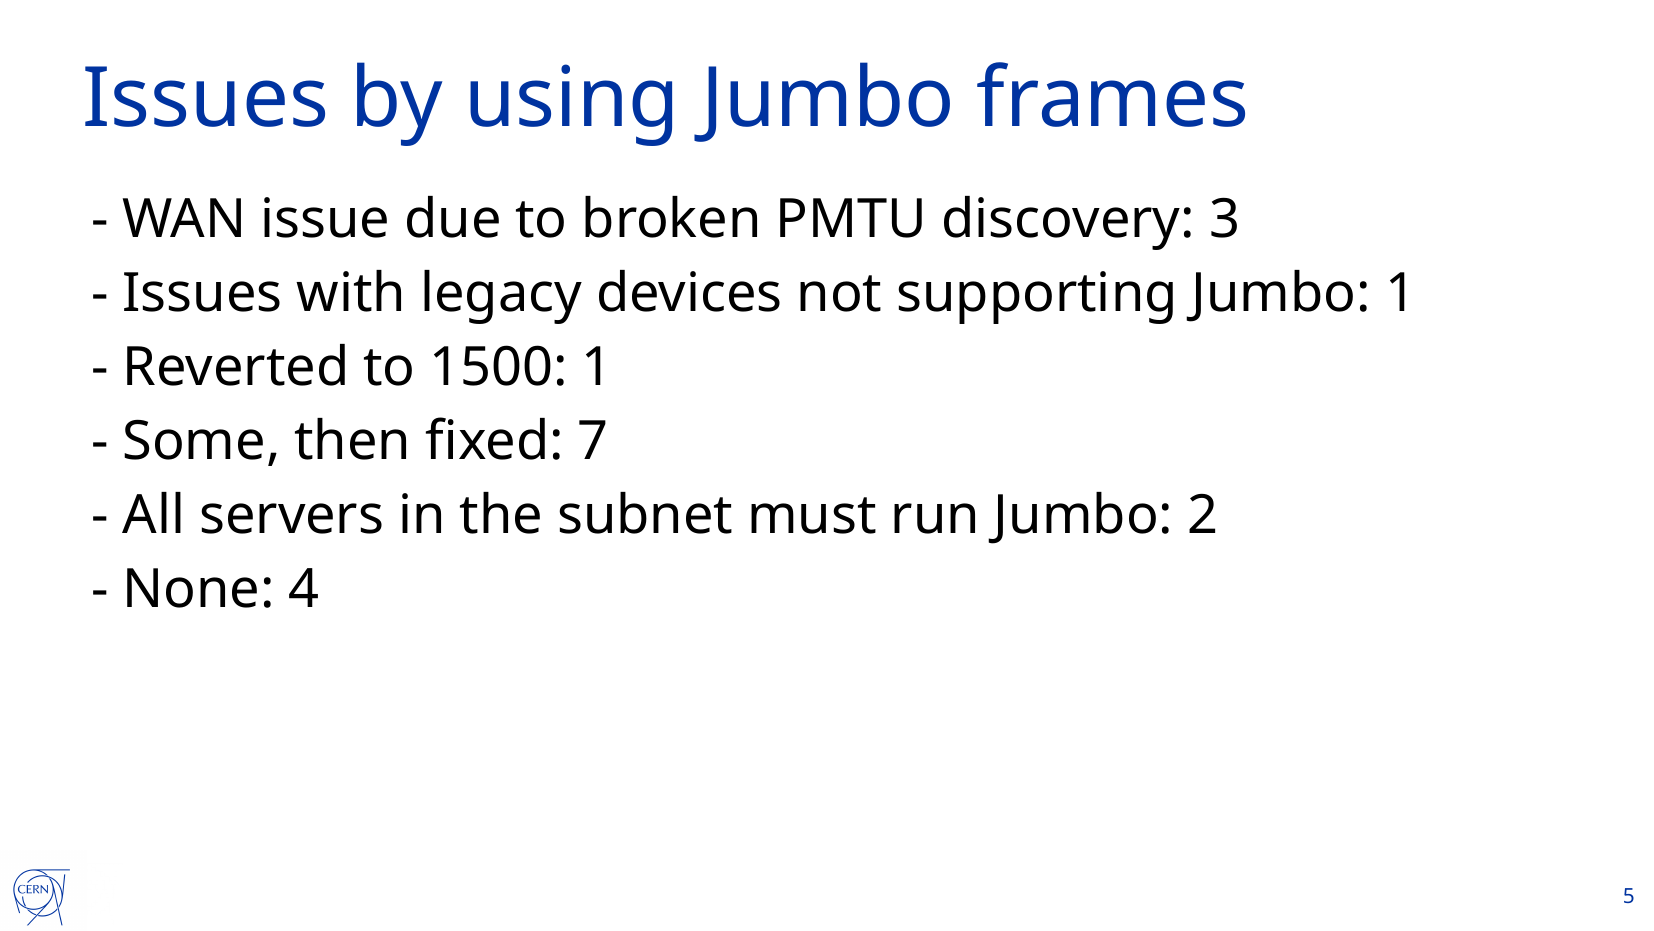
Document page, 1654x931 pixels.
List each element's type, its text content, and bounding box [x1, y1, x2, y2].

title Issues by using Jumbo frames [82, 37, 1571, 173]
text_box - WAN issue due to broken PMTU discovery: 3 - Issues with legacy devices not supporting Jumbo: 1 - Reverted to 1500: 1 - Some, then fixed: 7 - All servers in the subnet must run Jumbo: 2 - None: 4 [76, 172, 1601, 931]
picture [0, 850, 76, 931]
